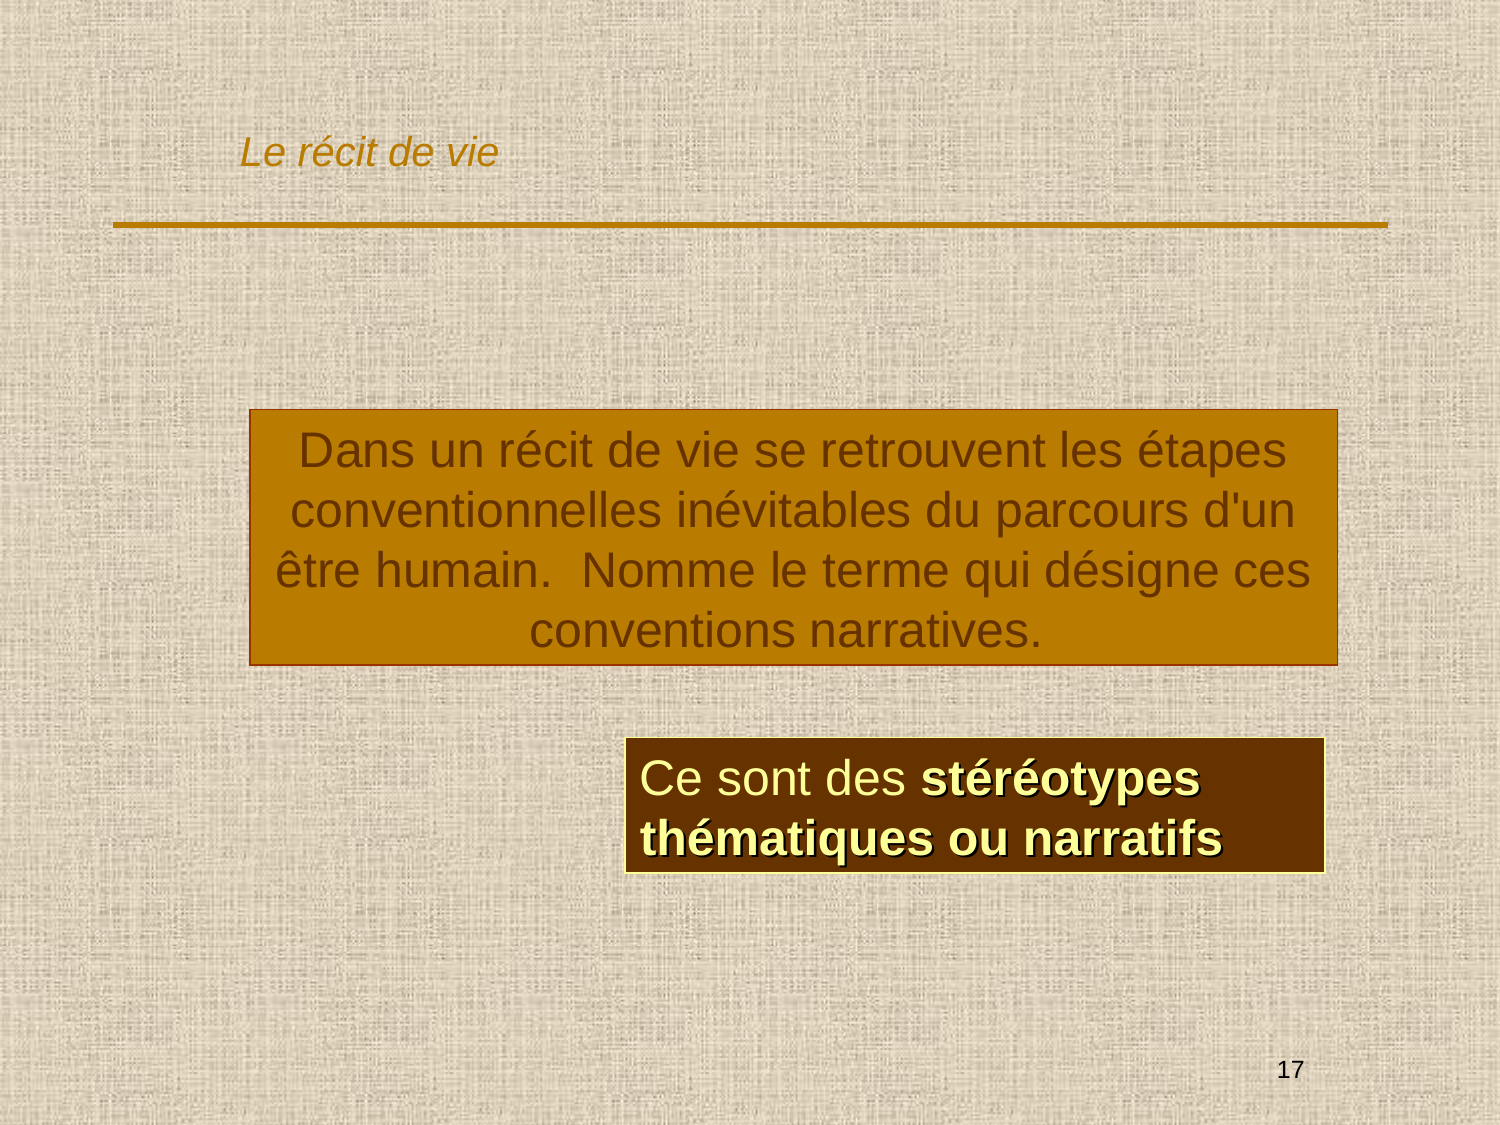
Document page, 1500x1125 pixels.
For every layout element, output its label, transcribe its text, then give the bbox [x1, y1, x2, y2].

text_box Ce sont des stéréotypes thématiques ou narratifs [624, 737, 1326, 873]
text_box Le récit de vie [224, 116, 515, 183]
picture [0, 0, 1500, 1125]
text_box Dans un récit de vie se retrouvent les étapes conventionnelles inévitables du parcours d'un être humain. Nomme le terme qui désigne ces conventions narratives. [249, 409, 1338, 665]
